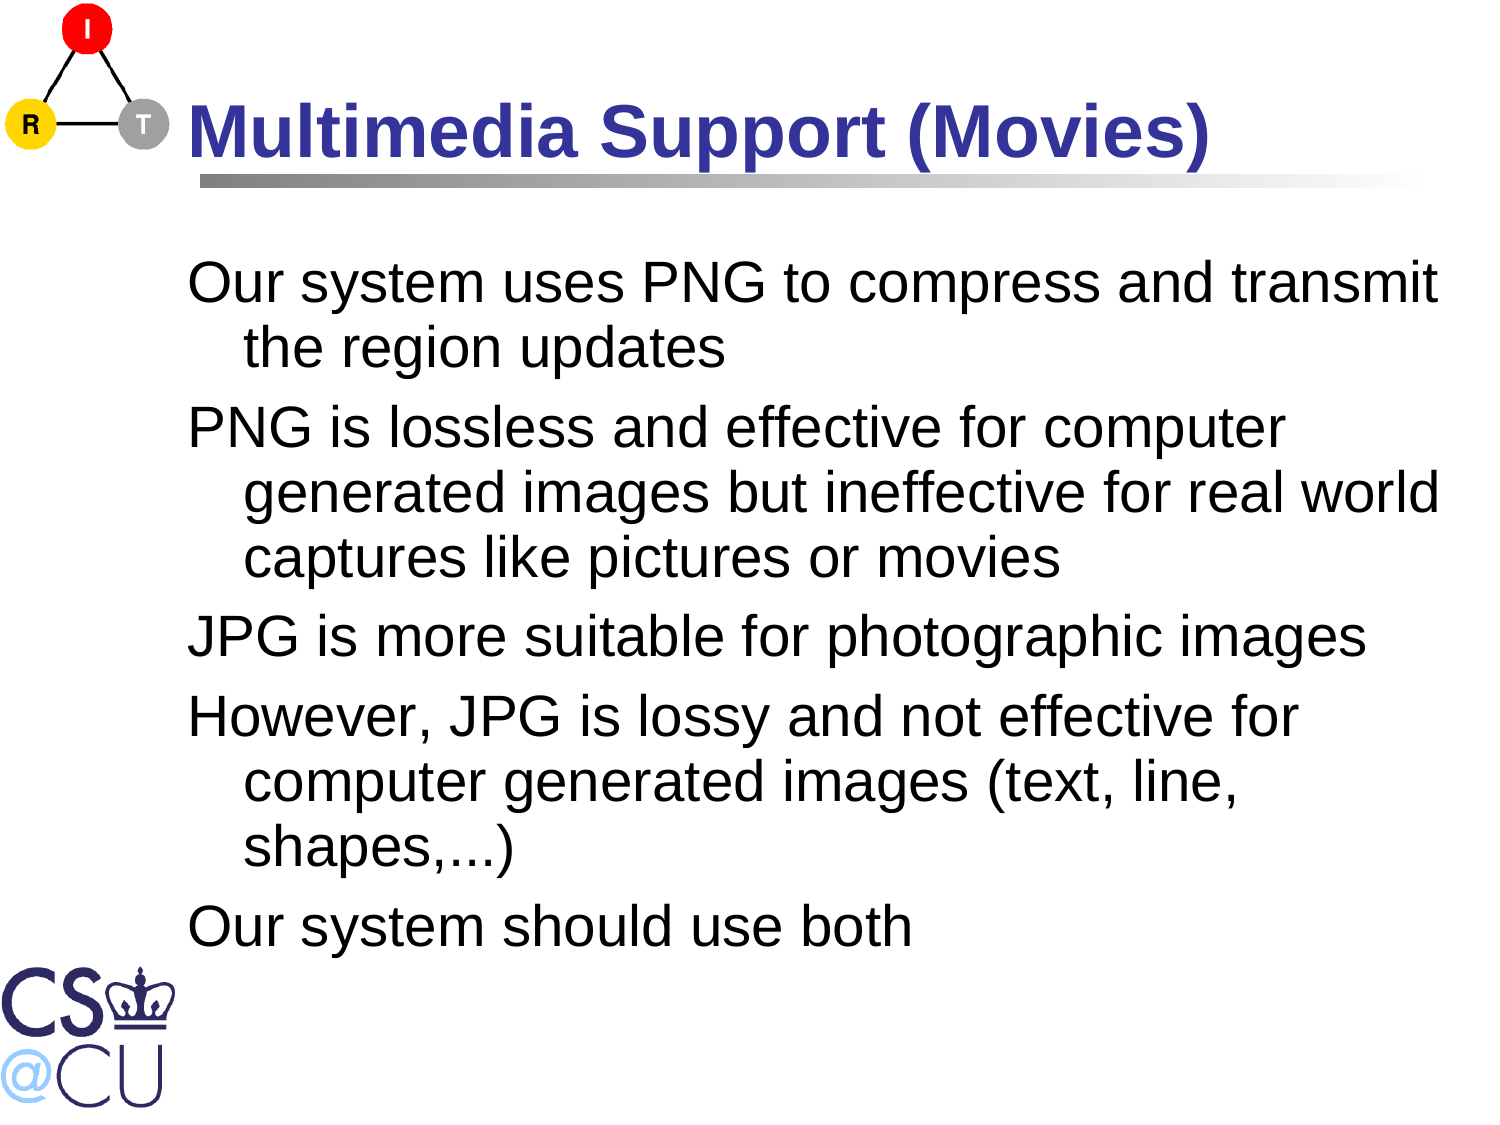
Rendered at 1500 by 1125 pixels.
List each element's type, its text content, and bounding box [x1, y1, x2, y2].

title Multimedia Support (Movies) [187, 44, 1463, 218]
picture [0, 949, 175, 1125]
list Our system uses PNG to compress and transmit the region updates PNG is lossless and effective for computer generated images but ineffective for real world captures like pictures or movies JPG is more suitable for photographic images However, JPG is lossy and not effective for computer generated images (text, line, shapes,...) Our system should use both [187, 249, 1463, 998]
picture [0, 0, 173, 154]
